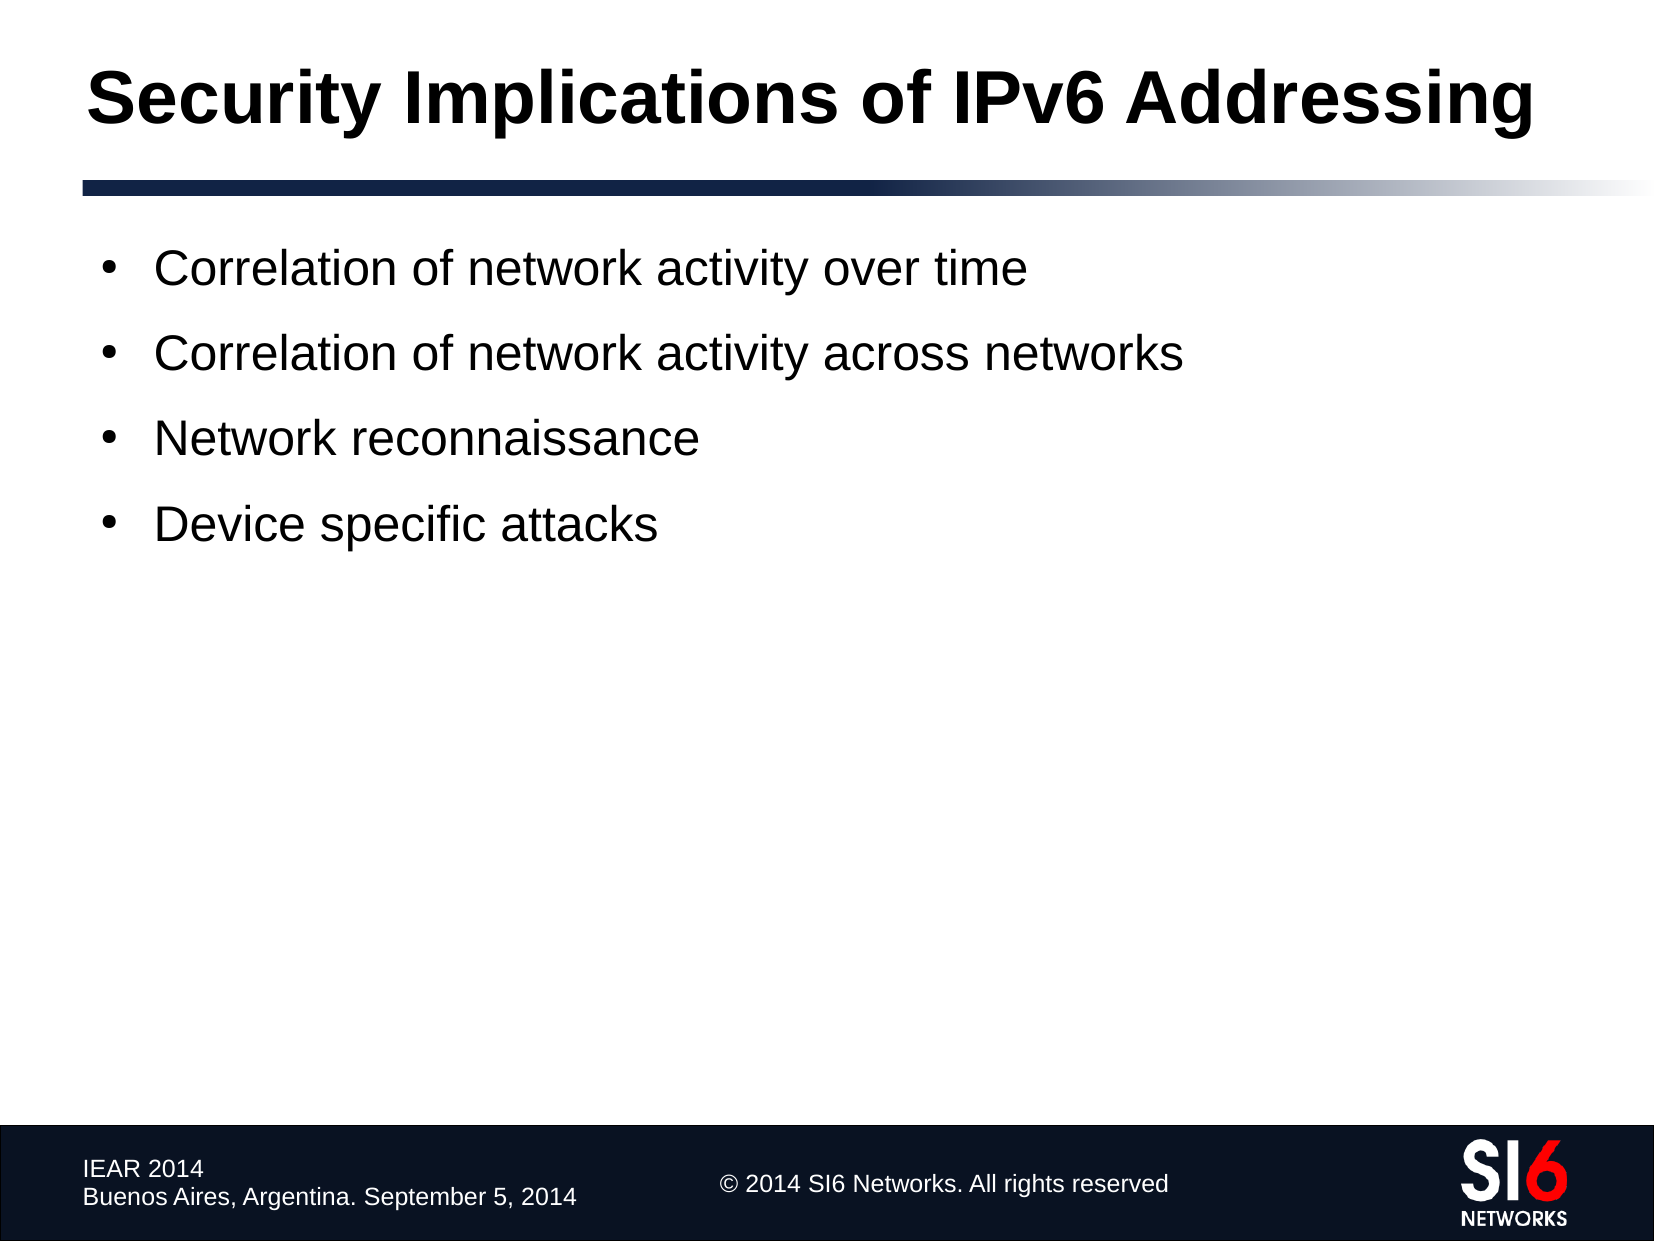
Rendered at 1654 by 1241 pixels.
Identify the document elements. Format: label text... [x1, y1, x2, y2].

list Correlation of network activity over time Correlation of network activity across networks Network reconnaissance Device specific attacks [82, 240, 1571, 1059]
picture [1461, 1139, 1567, 1226]
title Security Implications of IPv6 Addressing [86, 30, 1576, 166]
